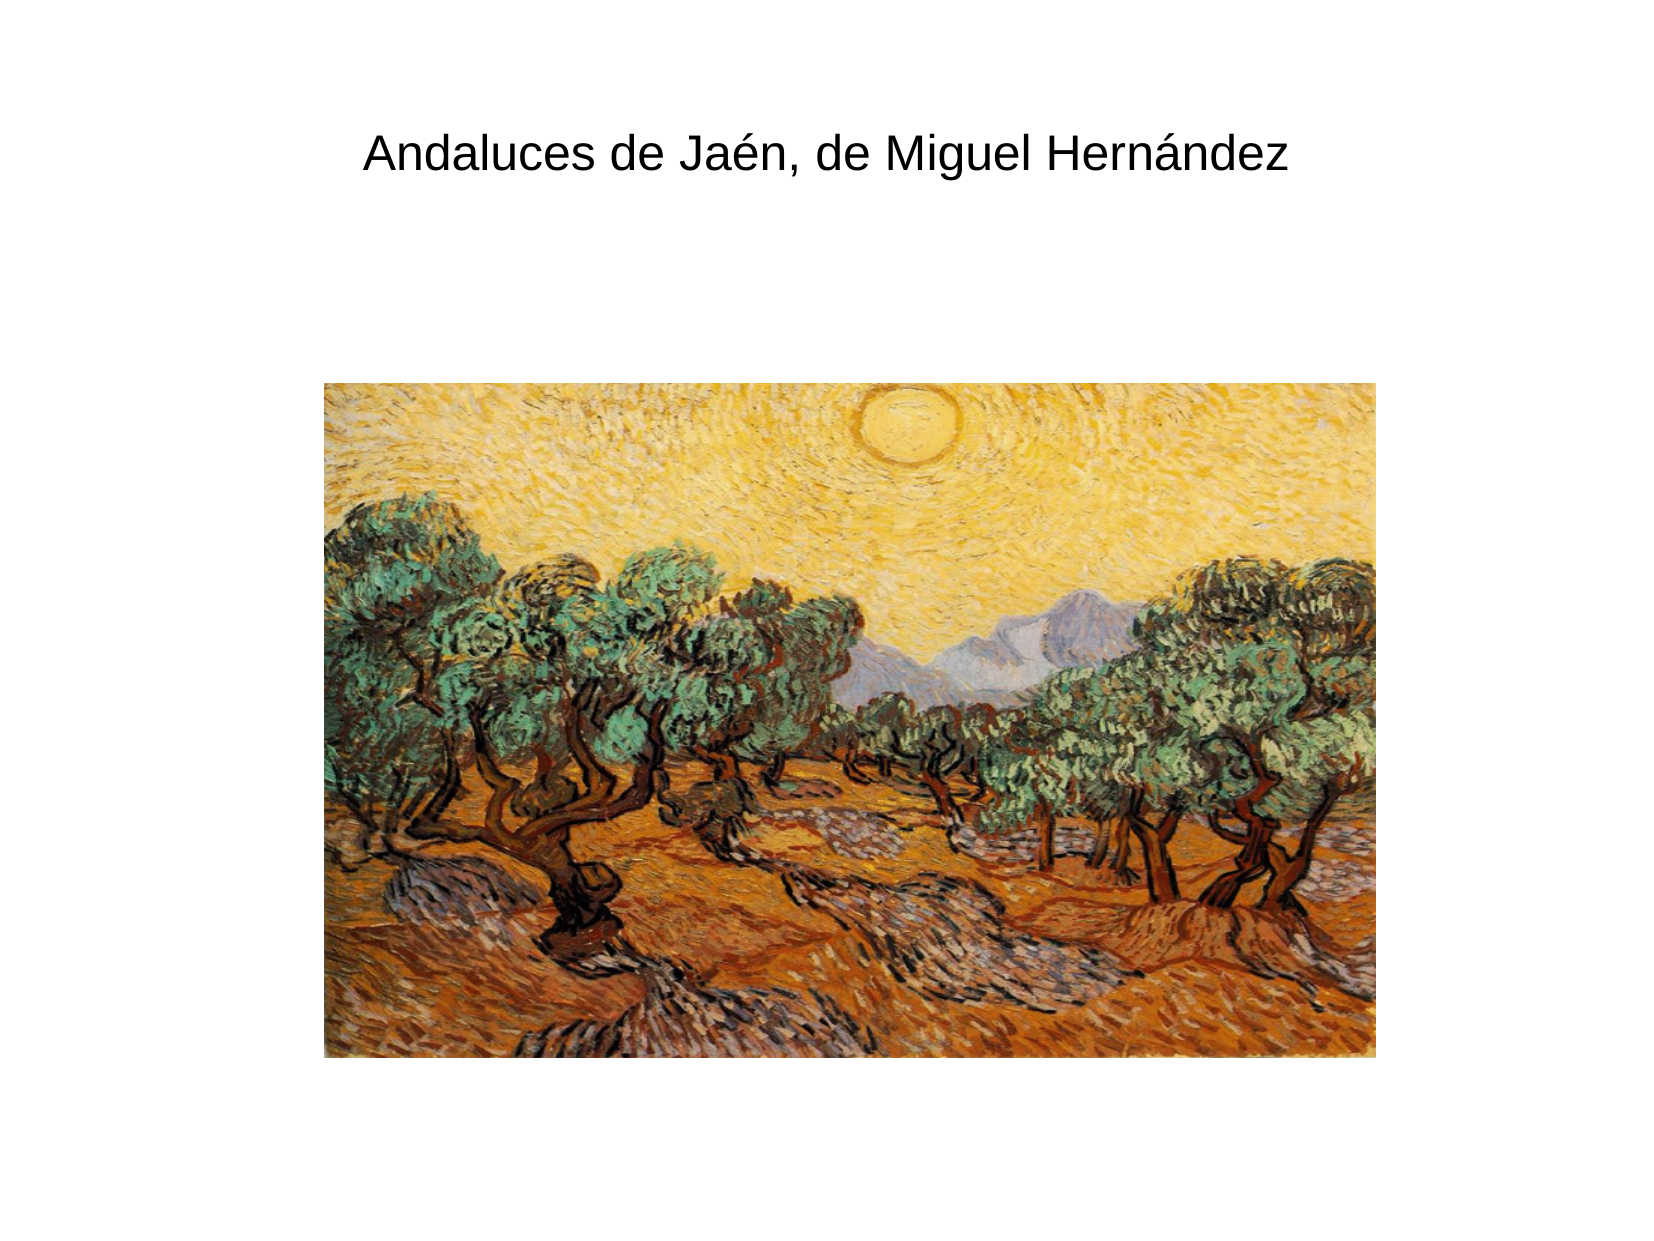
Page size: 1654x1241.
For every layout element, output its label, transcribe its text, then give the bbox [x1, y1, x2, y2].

title Andaluces de Jaén, de Miguel Hernández [82, 49, 1571, 257]
picture [324, 383, 1376, 1058]
